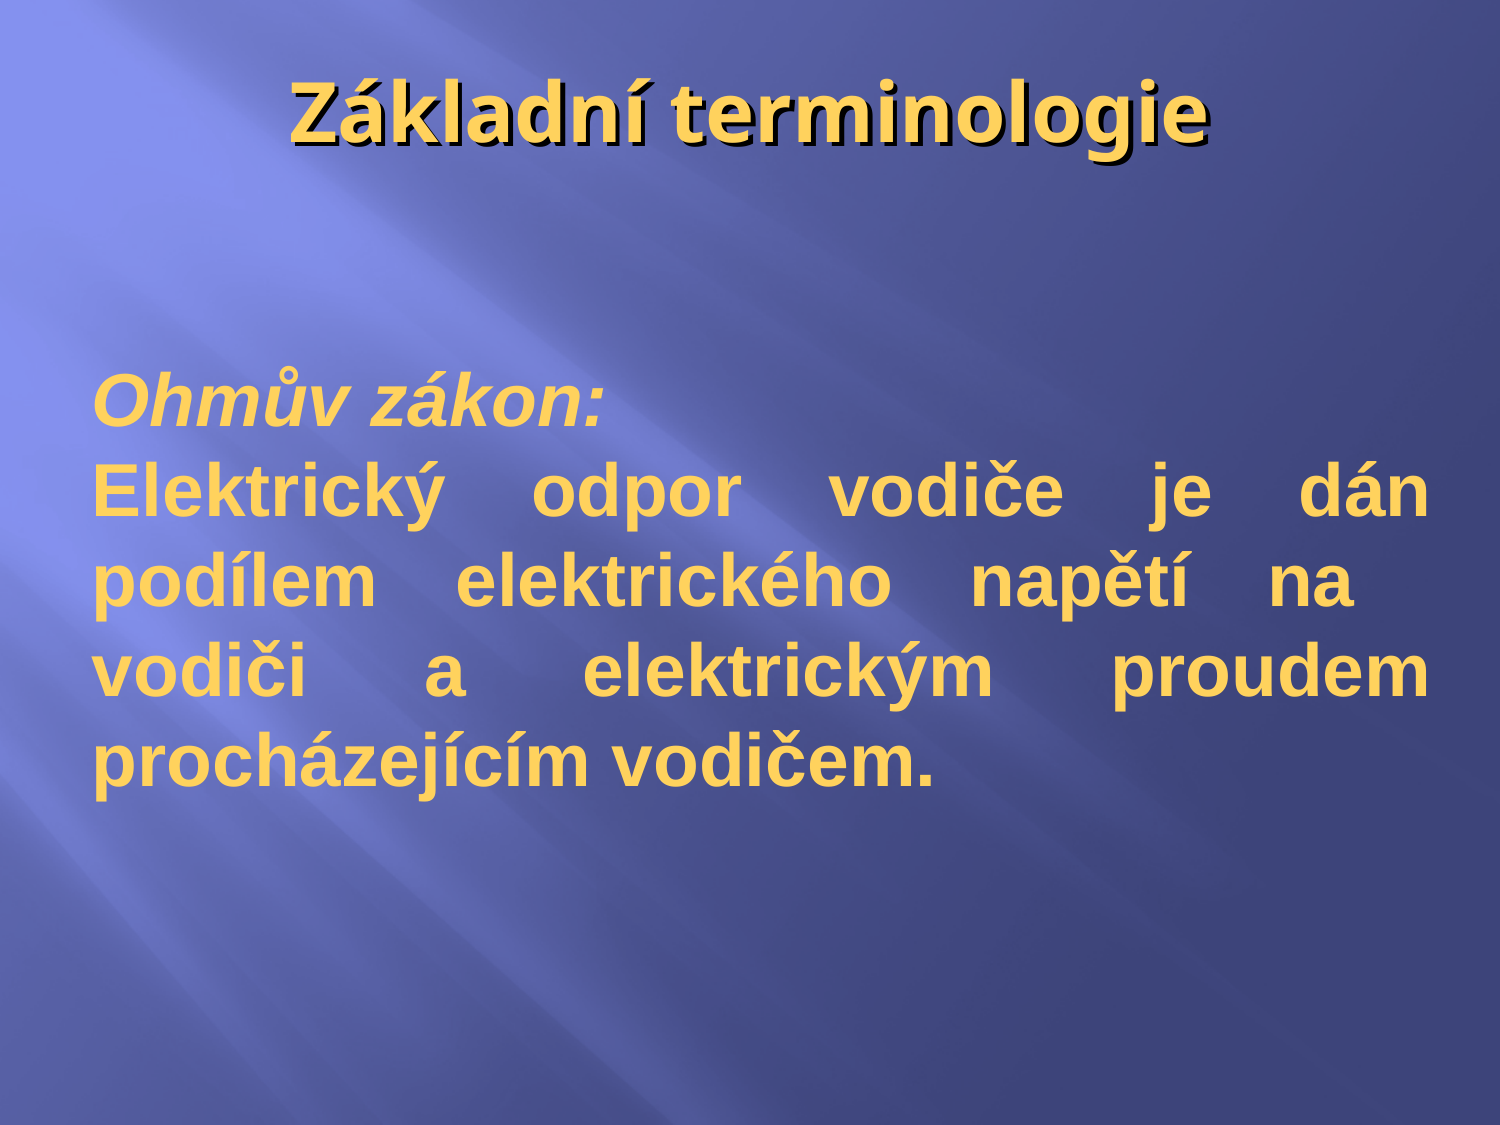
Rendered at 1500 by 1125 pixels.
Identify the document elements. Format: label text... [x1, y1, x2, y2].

title Základní terminologie [75, 45, 1426, 173]
picture [0, 0, 1500, 1125]
text_box Ohmův zákon: Elektrický odpor vodiče je dán podílem elektrického napětí na vodiči a elektrickým proudem procházejícím vodičem. [76, 172, 1448, 1071]
